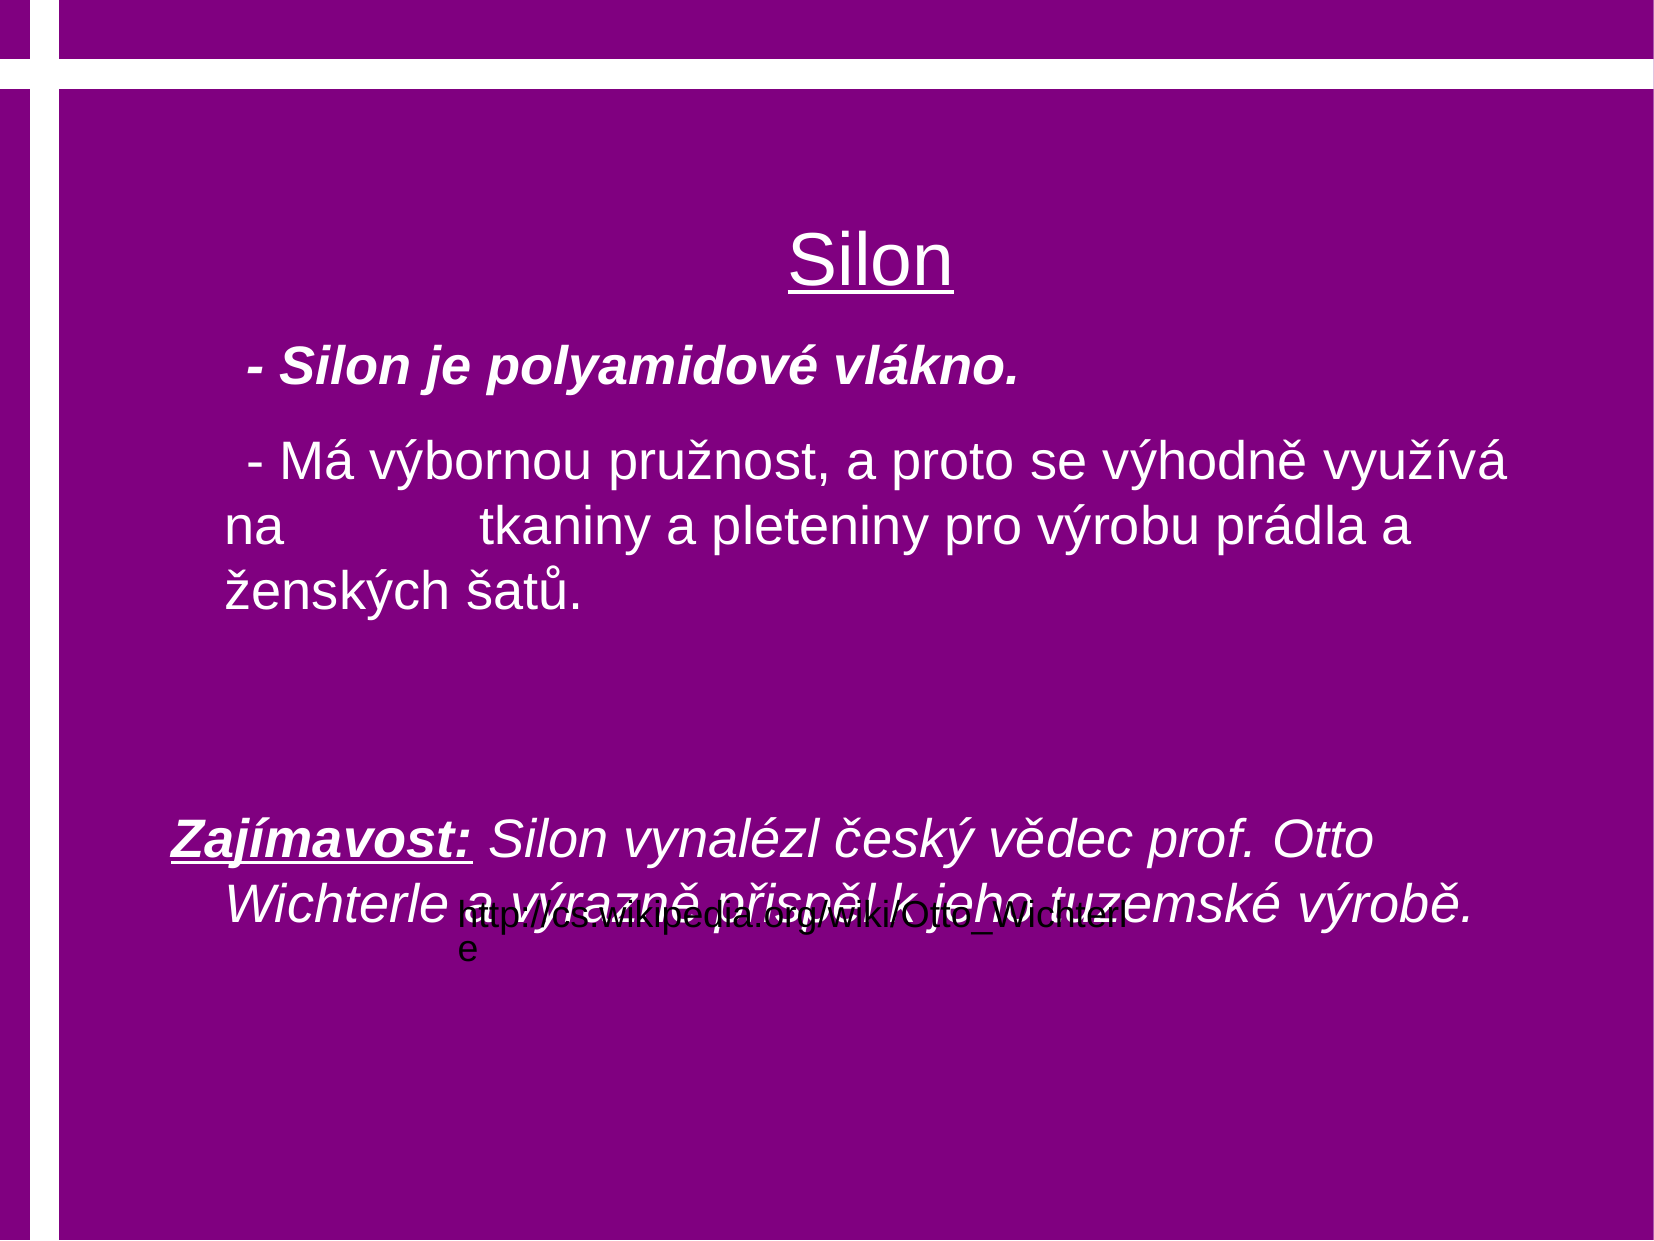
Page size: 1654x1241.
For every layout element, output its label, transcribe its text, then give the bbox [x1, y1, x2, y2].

text_box [0, 0, 1654, 1240]
text_box http://cs.wikipedia.org/wiki/Otto_Wichterle [442, 885, 1163, 985]
list Silon - Silon je polyamidové vlákno. - Má výbornou pružnost, a proto se výhodně využívá na tkaniny a pleteniny pro výrobu prádla a ženských šatů. Zajímavost: Silon vynalézl český vědec prof. Otto Wichterle a výrazně přispěl k jeho tuzemské výrobě. [82, 210, 1571, 1030]
